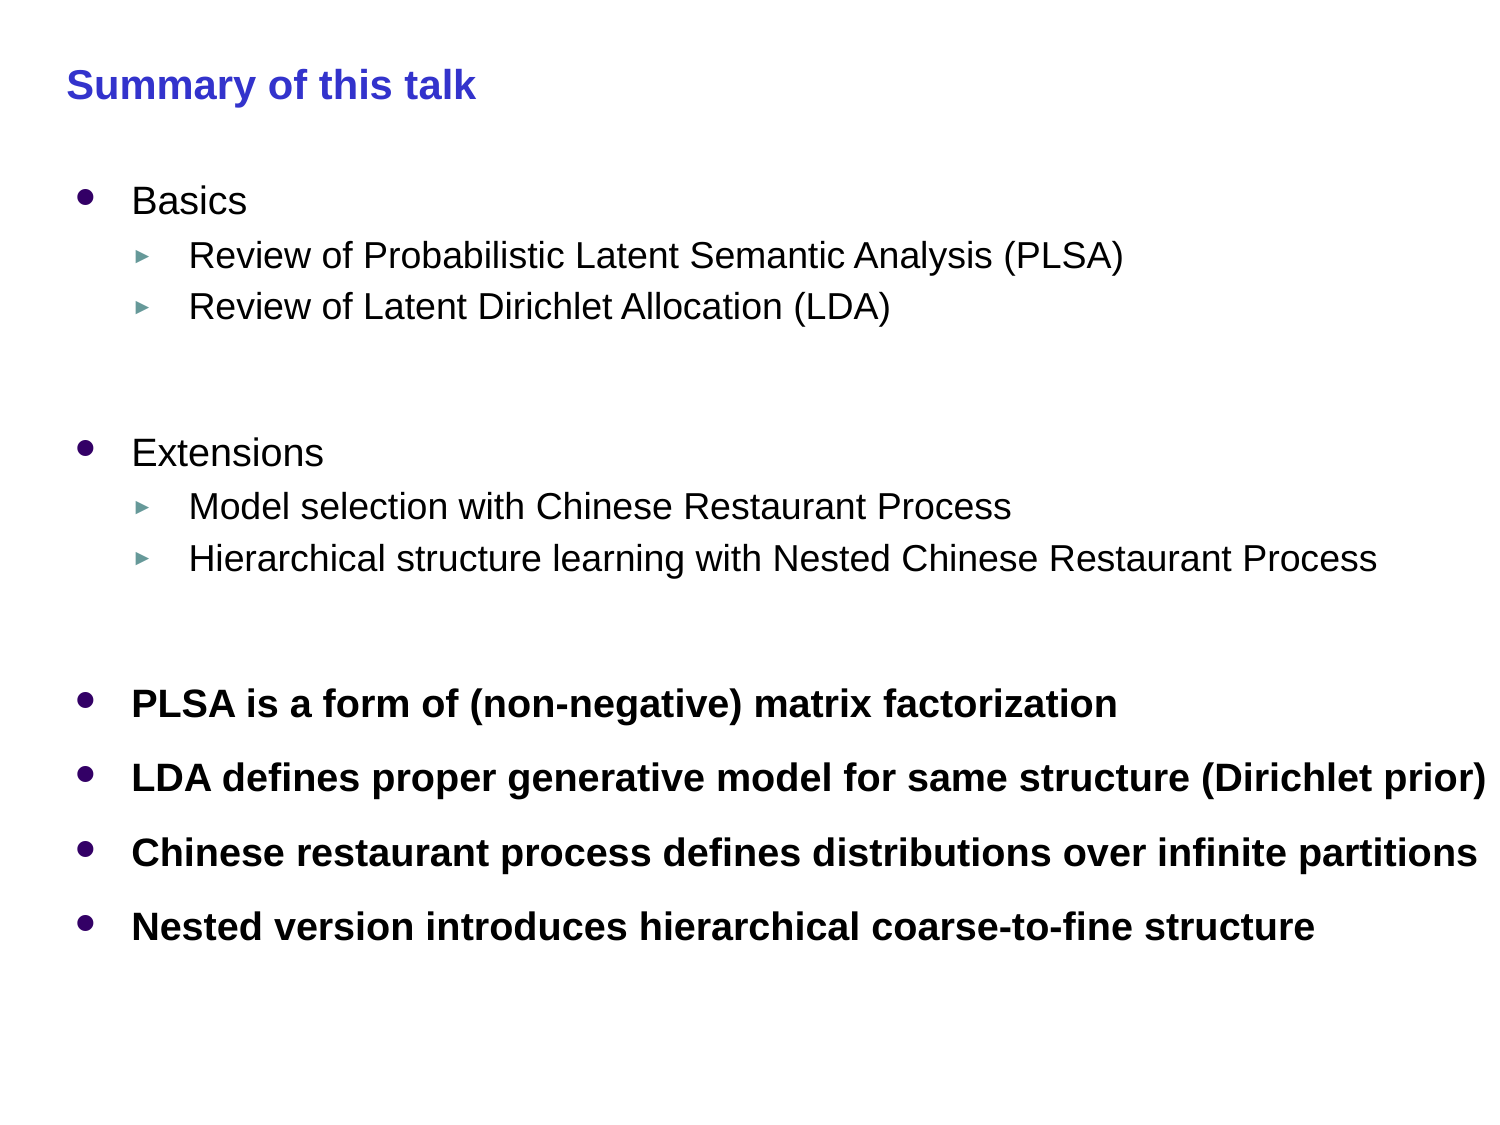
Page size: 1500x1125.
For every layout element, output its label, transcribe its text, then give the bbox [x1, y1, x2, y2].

list Basics Review of Probabilistic Latent Semantic Analysis (PLSA) Review of Latent Dirichlet Allocation (LDA) Extensions Model selection with Chinese Restaurant Process Hierarchical structure learning with Nested Chinese Restaurant Process PLSA is a form of (non-negative) matrix factorization LDA defines proper generative model for same structure (Dirichlet prior) Chinese restaurant process defines distributions over infinite partitions Nested version introduces hierarchical coarse-to-fine structure [75, 178, 1500, 1101]
title Summary of this talk [51, 46, 1459, 123]
